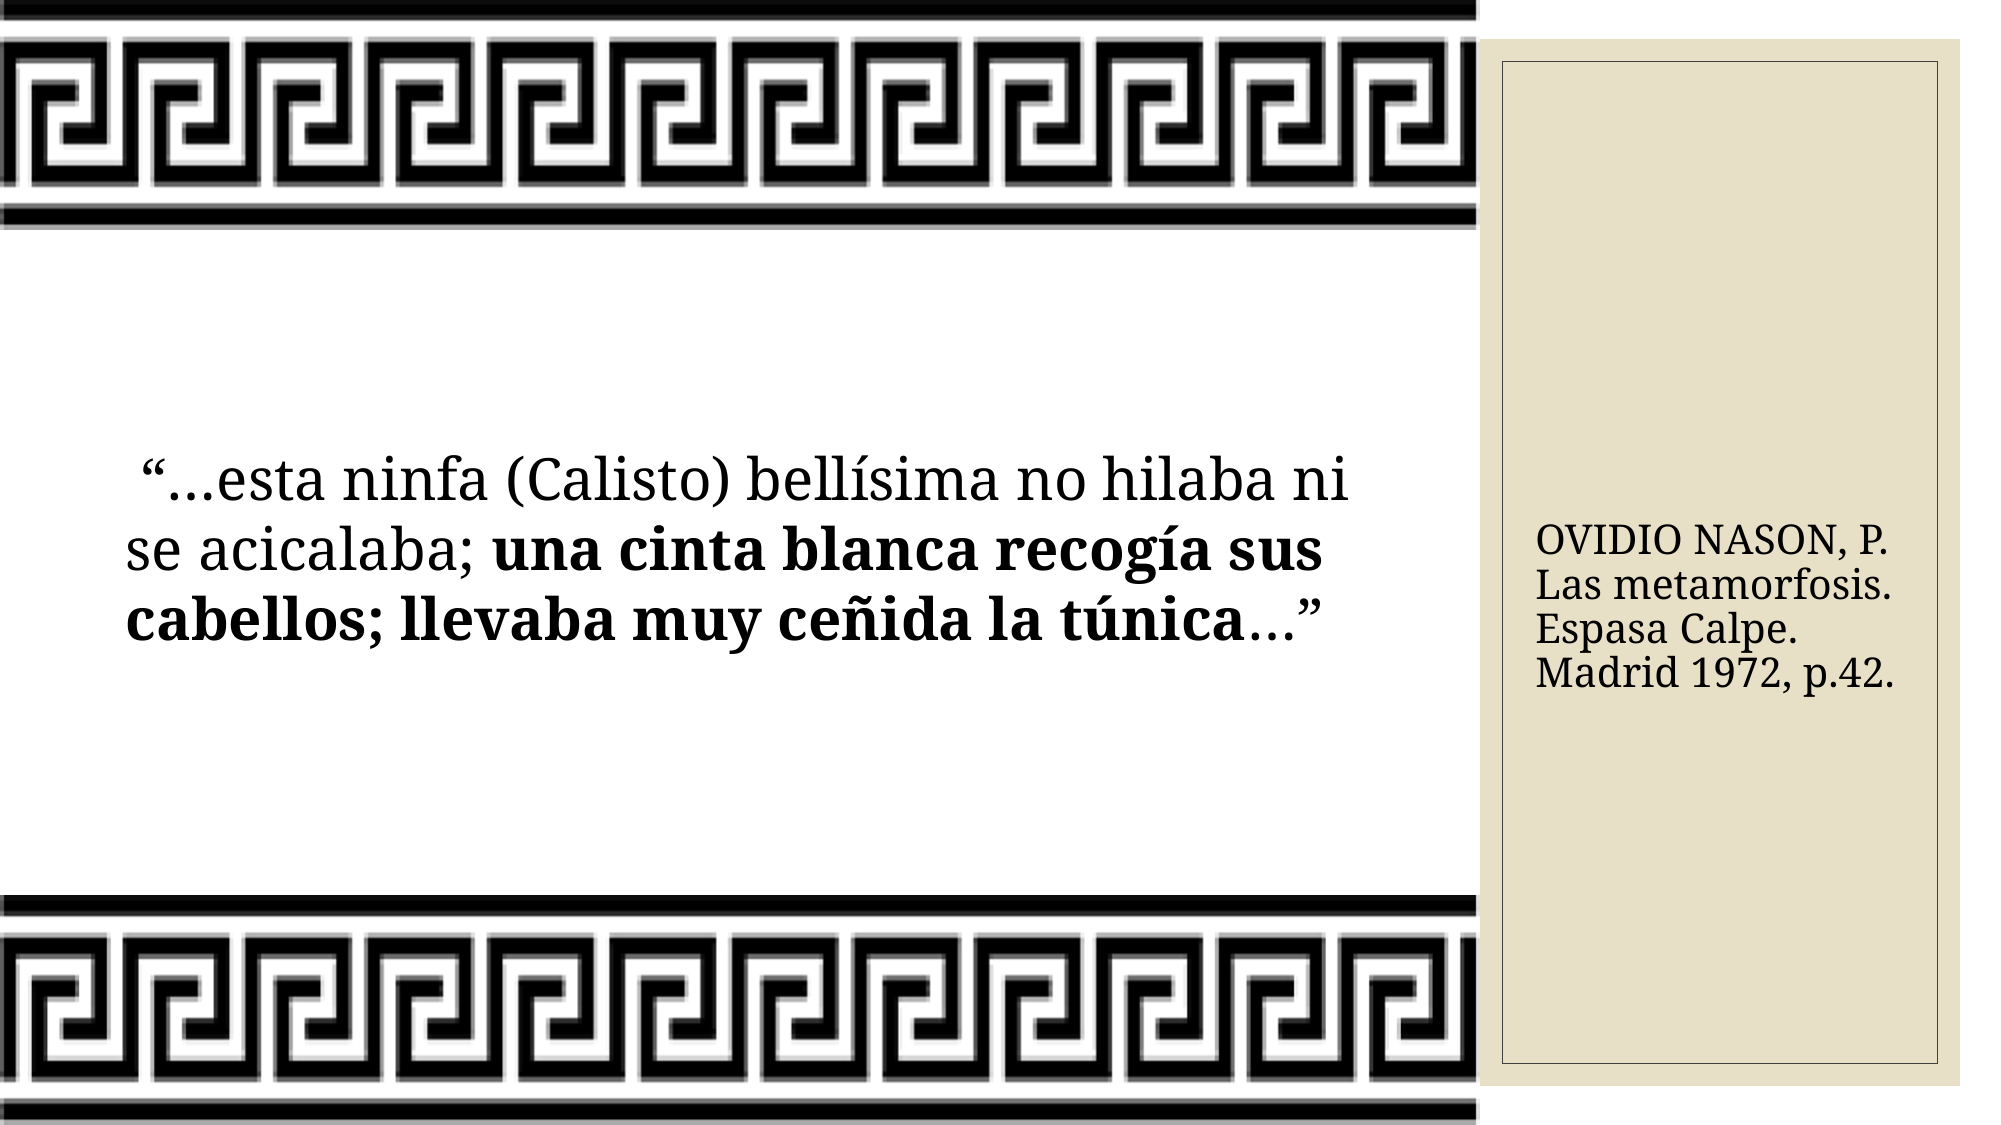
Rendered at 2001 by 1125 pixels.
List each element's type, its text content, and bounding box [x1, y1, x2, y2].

picture [0, 0, 1480, 231]
text_box “…esta ninfa (Calisto) bellísima no hilaba ni se acicalaba; una cinta blanca recogía sus cabellos; llevaba muy ceñida la túnica…” [110, 434, 1369, 662]
picture [0, 895, 1480, 1125]
title OVIDIO NASON, P. Las metamorfosis. Espasa Calpe. Madrid 1972, p.42. [1520, 434, 1920, 705]
